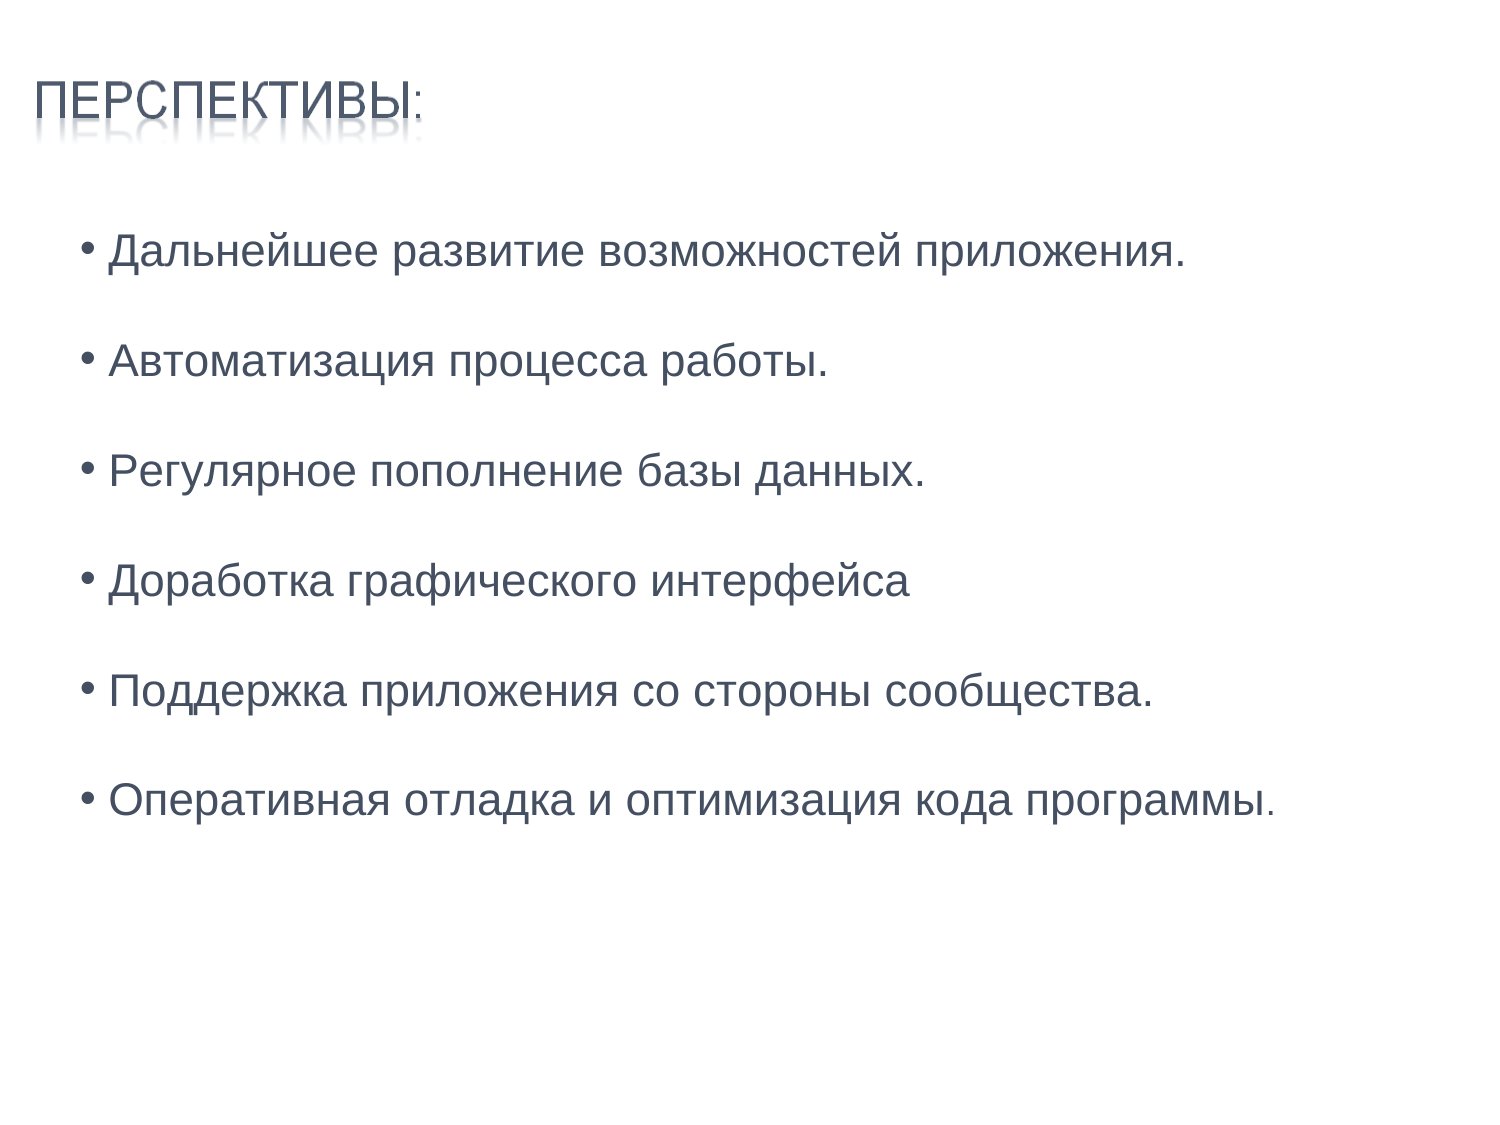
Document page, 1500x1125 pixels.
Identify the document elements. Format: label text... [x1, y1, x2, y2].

picture [0, 53, 459, 178]
text_box Дальнейшее развитие возможностей приложения. Автоматизация процесса работы. Регулярное пополнение базы данных. Доработка графического интерфейса Поддержка приложения со стороны сообщества. Оперативная отладка и оптимизация кода программы. [64, 212, 1436, 943]
